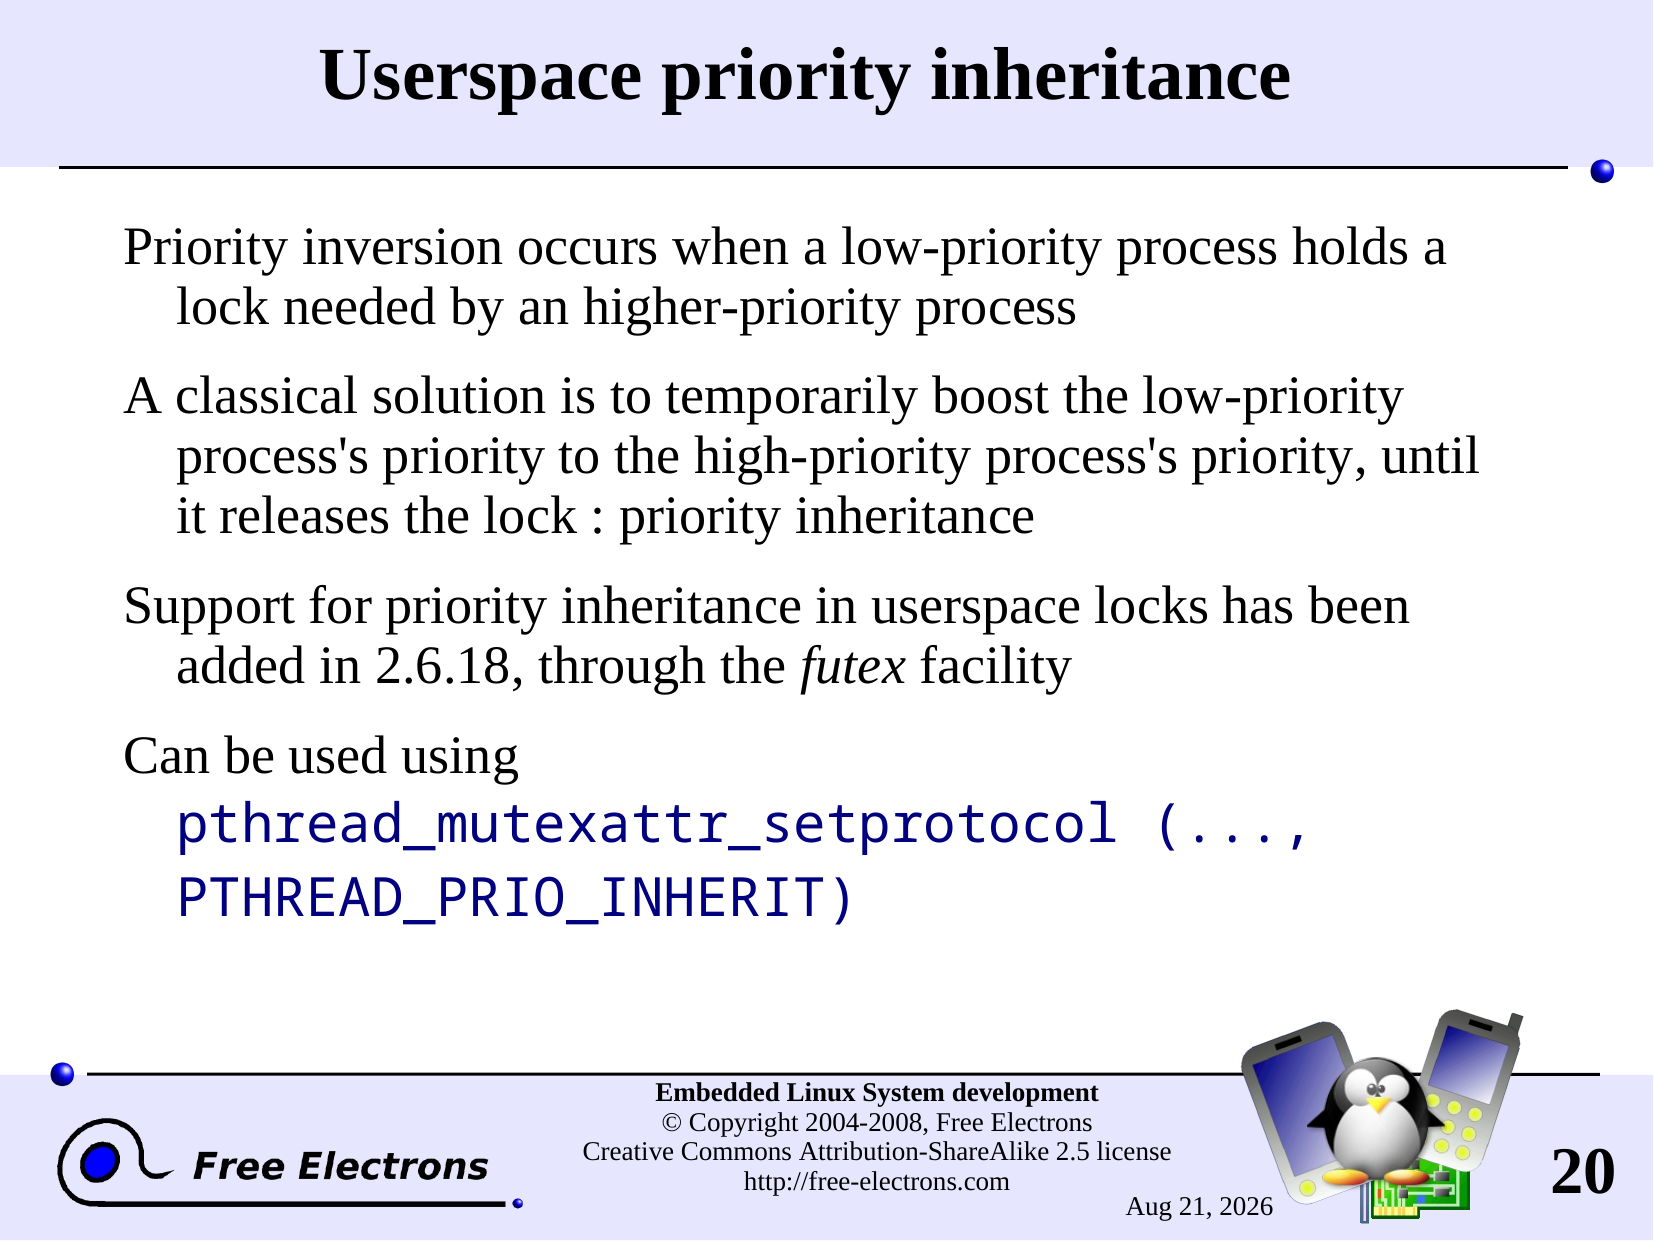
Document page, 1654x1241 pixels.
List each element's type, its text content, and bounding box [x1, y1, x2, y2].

list Priority inversion occurs when a low-priority process holds a lock needed by an higher-priority process A classical solution is to temporarily boost the low-priority process's priority to the high-priority process's priority, until it releases the lock : priority inheritance Support for priority inheritance in userspace locks has been added in 2.6.18, through the futex facility Can be used using pthread_mutexattr_setprotocol (..., PTHREAD_PRIO_INHERIT) [105, 216, 1518, 1066]
title Userspace priority inheritance [60, 25, 1551, 124]
picture [1231, 1007, 1538, 1241]
picture [50, 1107, 527, 1216]
